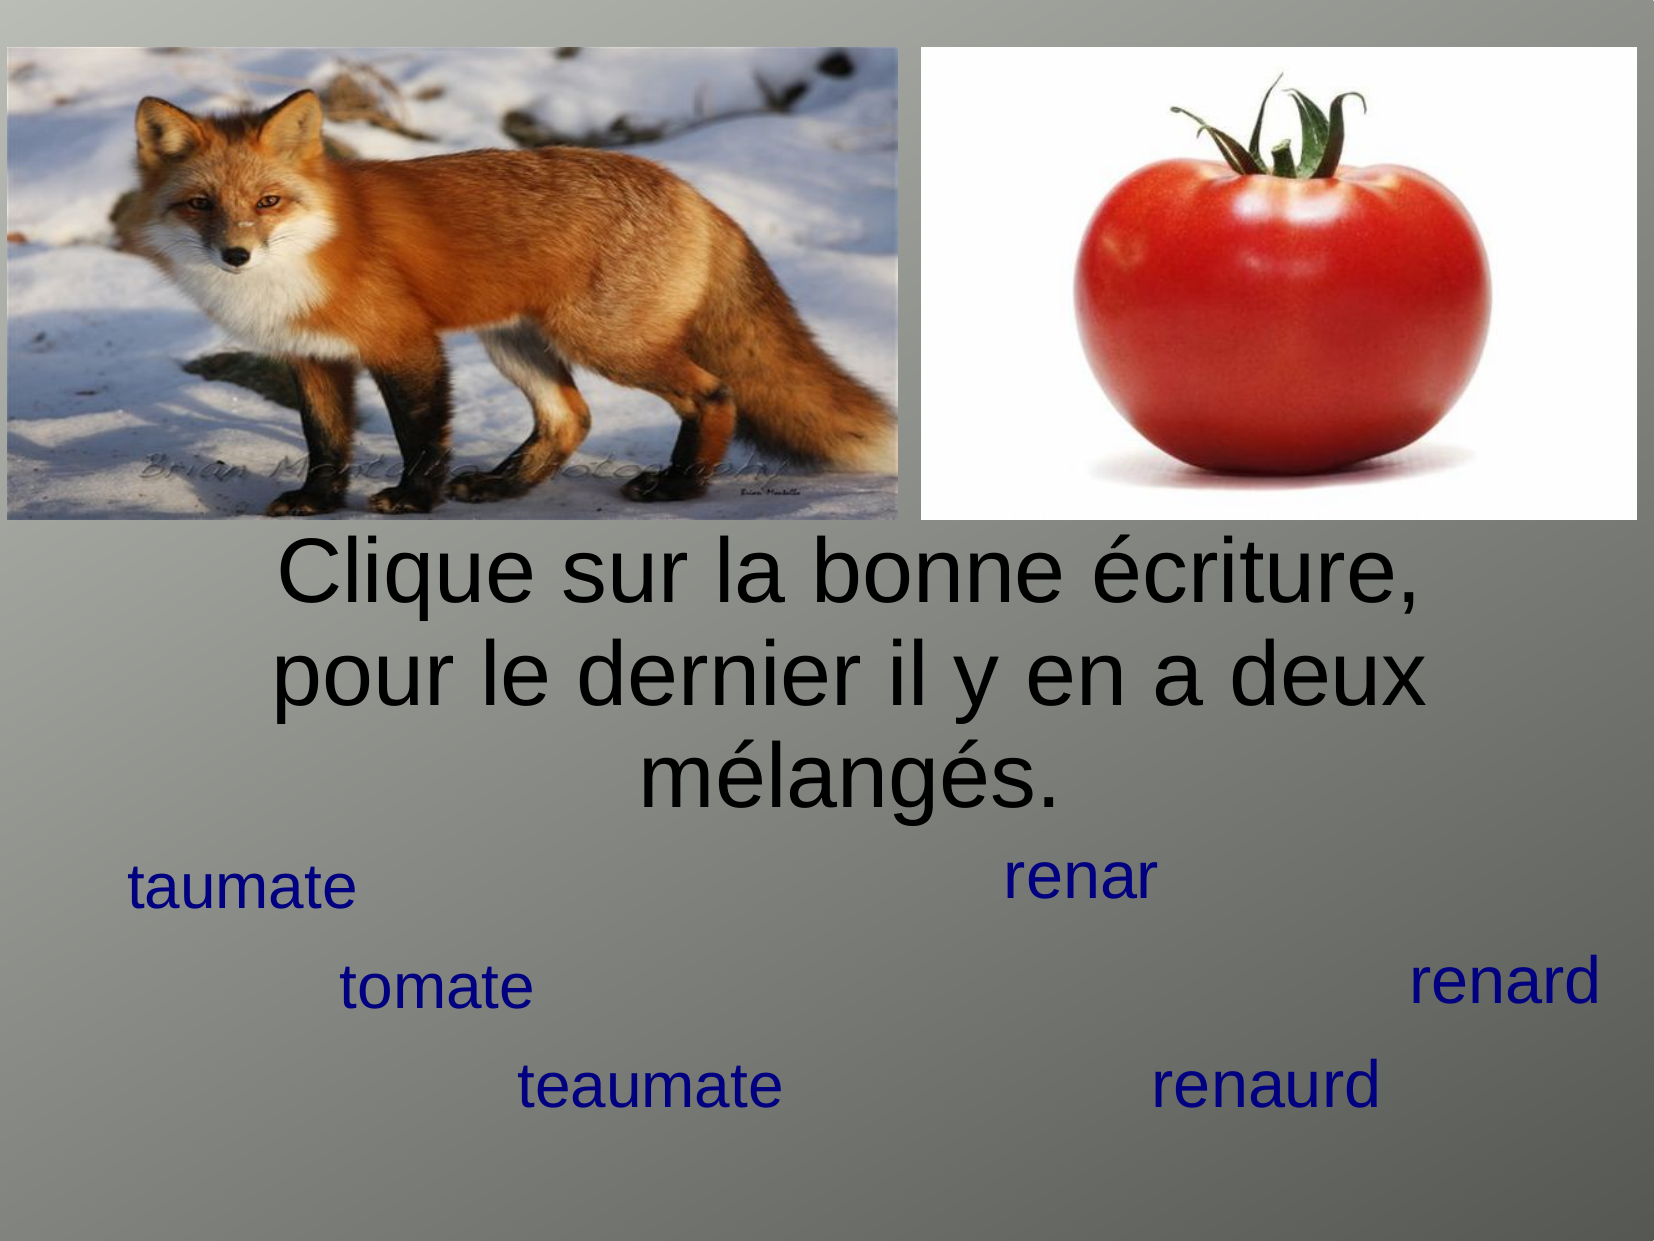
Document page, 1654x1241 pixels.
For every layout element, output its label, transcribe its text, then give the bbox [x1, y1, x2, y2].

title Clique sur la bonne écriture, pour le dernier il y en a deux mélangés. [106, 519, 1595, 828]
list renar renard renaurd [933, 838, 1654, 1182]
picture [921, 47, 1637, 520]
list taumate tomate teaumate [59, 850, 786, 1194]
picture [7, 47, 898, 520]
